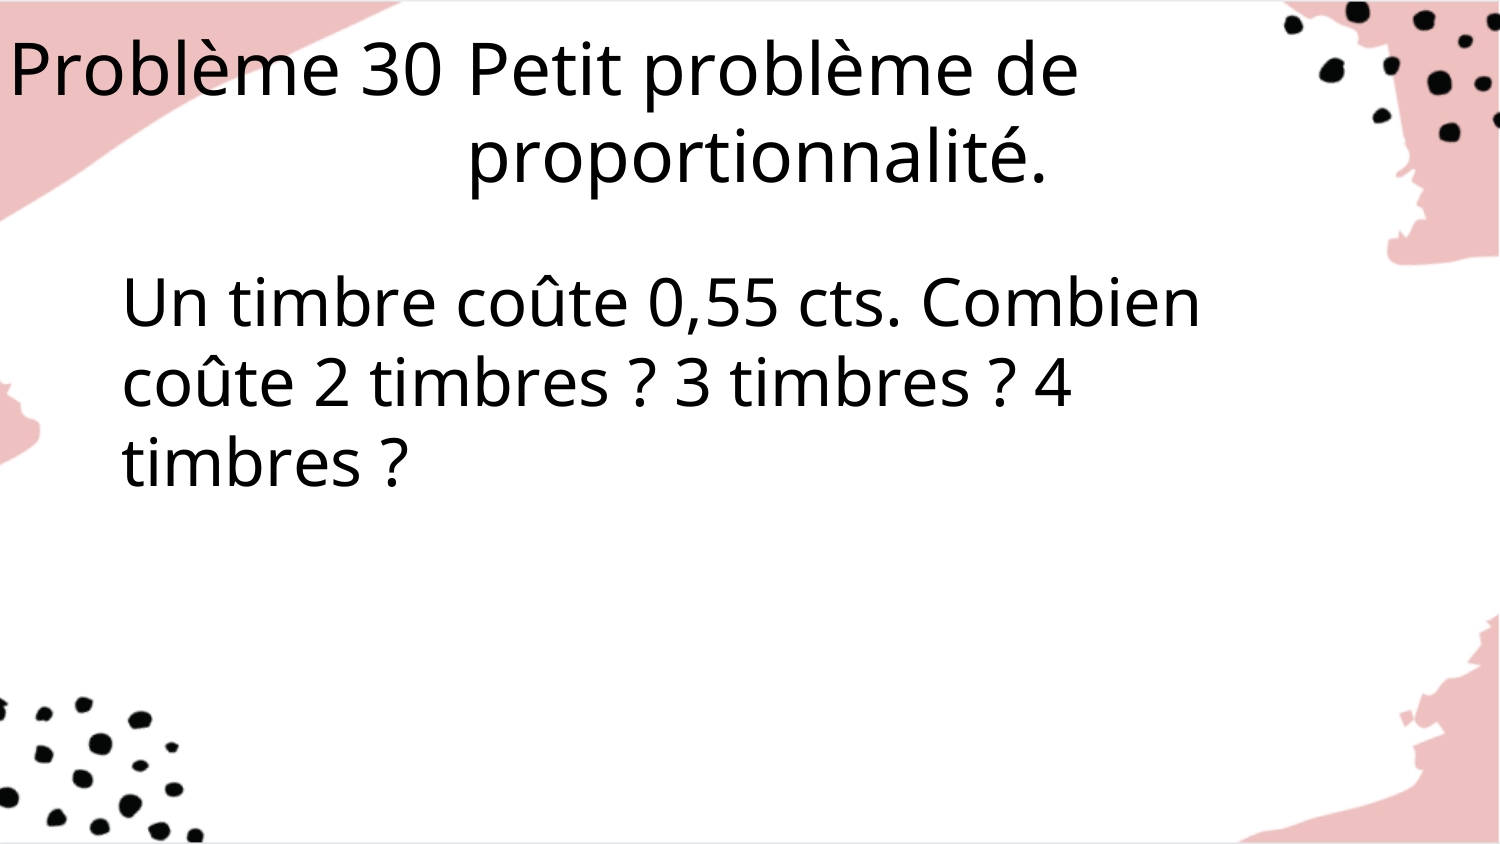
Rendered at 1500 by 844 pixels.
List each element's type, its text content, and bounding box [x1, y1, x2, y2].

text_box Petit problème de proportionnalité. [691, 7, 1148, 127]
picture [0, 0, 1500, 844]
text_box Problème 30 [0, 7, 691, 127]
text_box Un timbre coûte 0,55 cts. Combien coûte 2 timbres ? 3 timbres ? 4 timbres ? [106, 245, 1381, 518]
